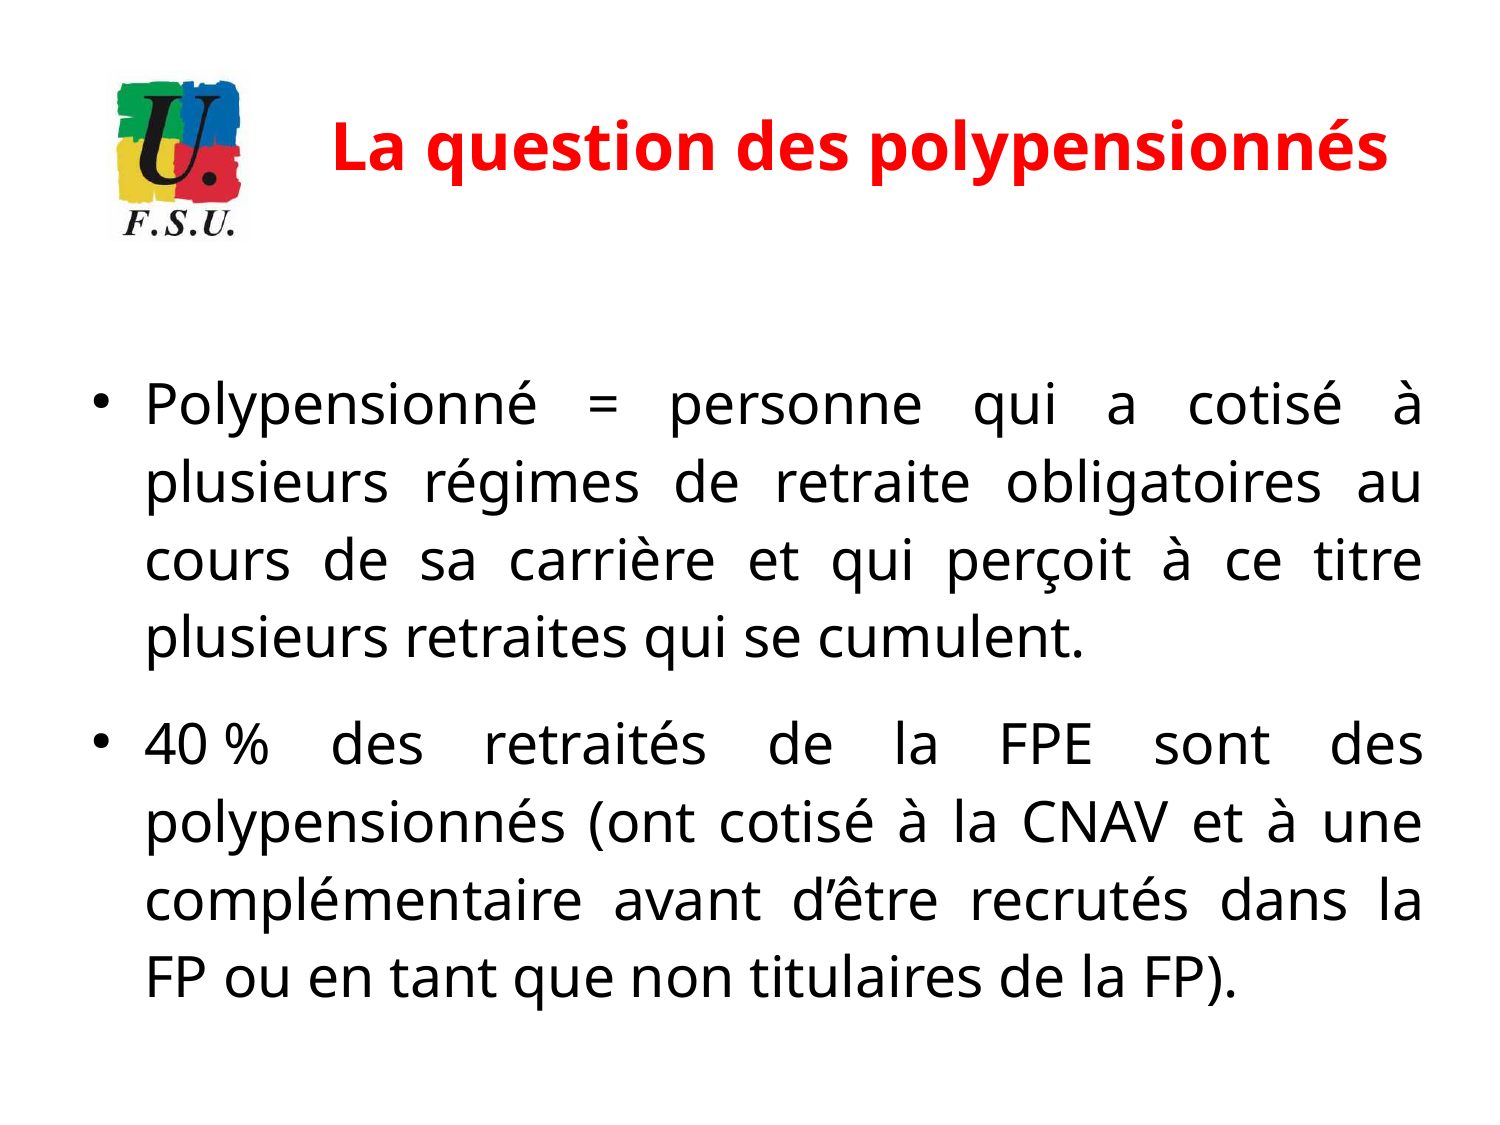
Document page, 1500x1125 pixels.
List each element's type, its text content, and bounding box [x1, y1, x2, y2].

picture [106, 70, 250, 242]
list Polypensionné = personne qui a cotisé à plusieurs régimes de retraite obligatoires au cours de sa carrière et qui perçoit à ce titre plusieurs retraites qui se cumulent. 40 % des retraités de la FPE sont des polypensionnés (ont cotisé à la CNAV et à une complémentaire avant d’être recrutés dans la FP ou en tant que non titulaires de la FP). [75, 363, 1425, 1017]
title La question des polypensionnés [295, 50, 1425, 239]
